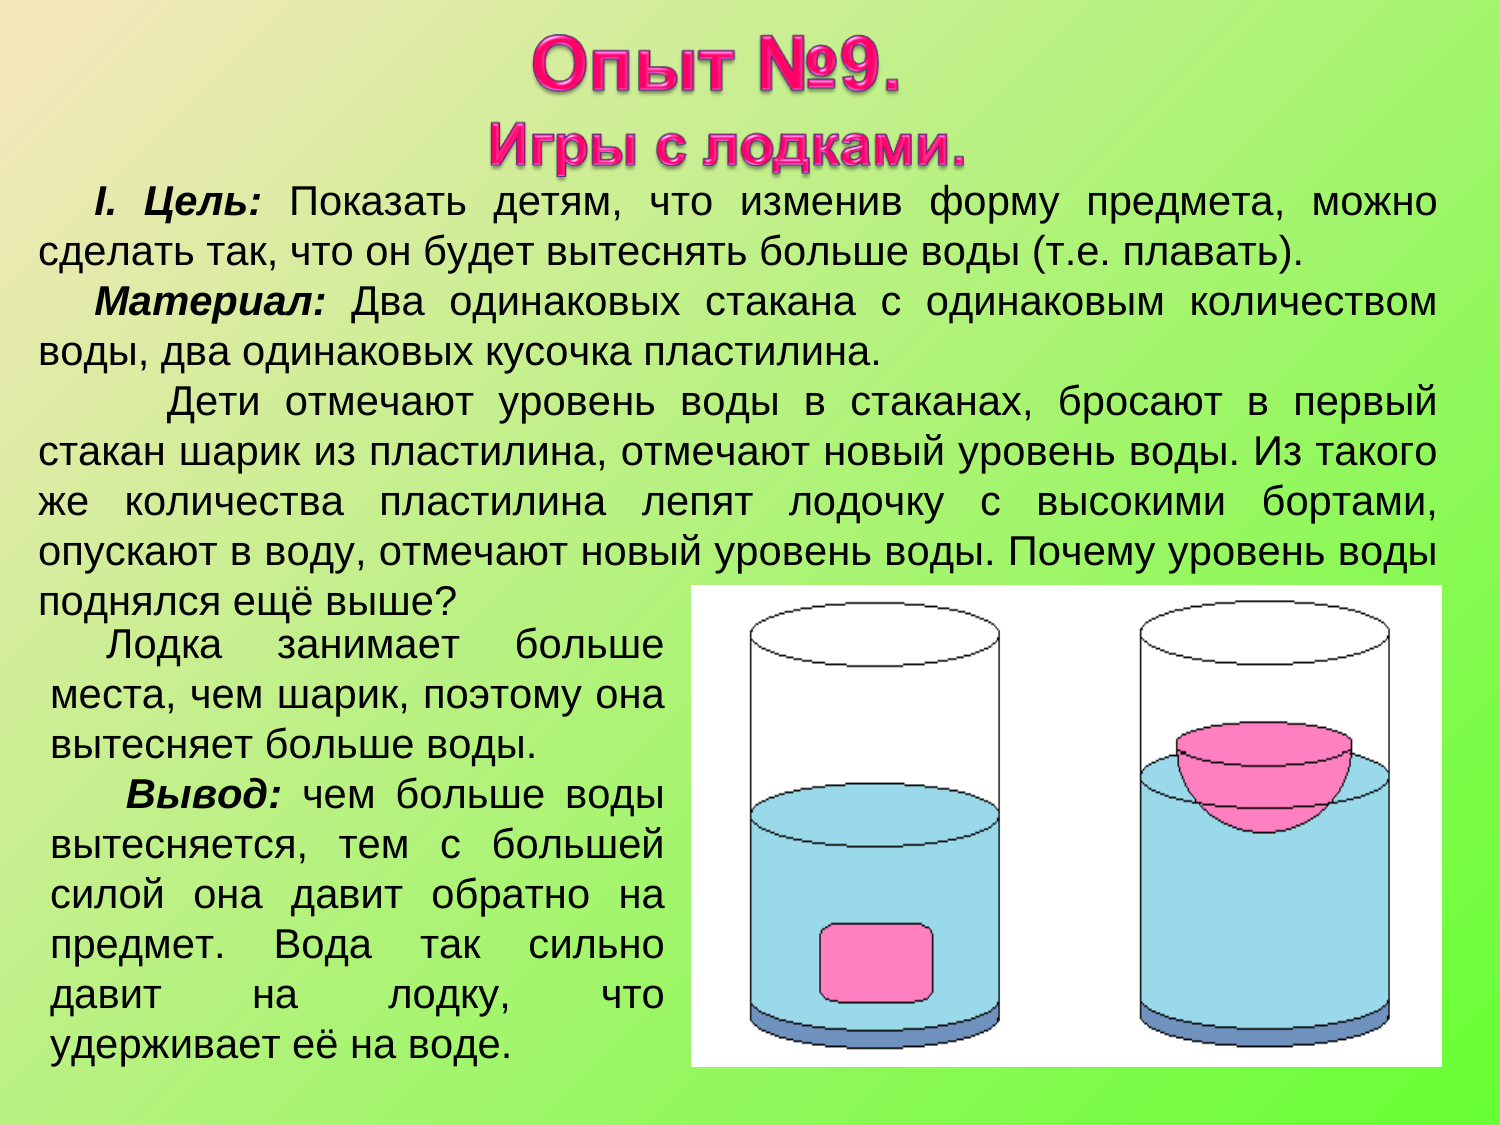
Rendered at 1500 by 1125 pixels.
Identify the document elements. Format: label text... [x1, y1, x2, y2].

picture [445, 0, 1009, 190]
text_box Лодка занимает больше места, чем шарик, поэтому она вытесняет больше воды. Вывод: чем больше воды вытесняется, тем с большей силой она давит обратно на предмет. Вода так сильно давит на лодку, что удерживает её на воде. [35, 609, 680, 1075]
text_box I. Цель: Показать детям, что изменив форму предмета, можно сделать так, что он будет вытеснять больше воды (т.е. плавать). Материал: Два одинаковых стакана с одинаковым количеством воды, два одинаковых кусочка пластилина. Дети отмечают уровень воды в стаканах, бросают в первый стакан шарик из пластилина, отмечают новый уровень воды. Из такого же количества пластилина лепят лодочку с высокими бортами, опускают в воду, отмечают новый уровень воды. Почему уровень воды поднялся ещё выше? [23, 166, 1454, 632]
picture [691, 585, 1442, 1067]
